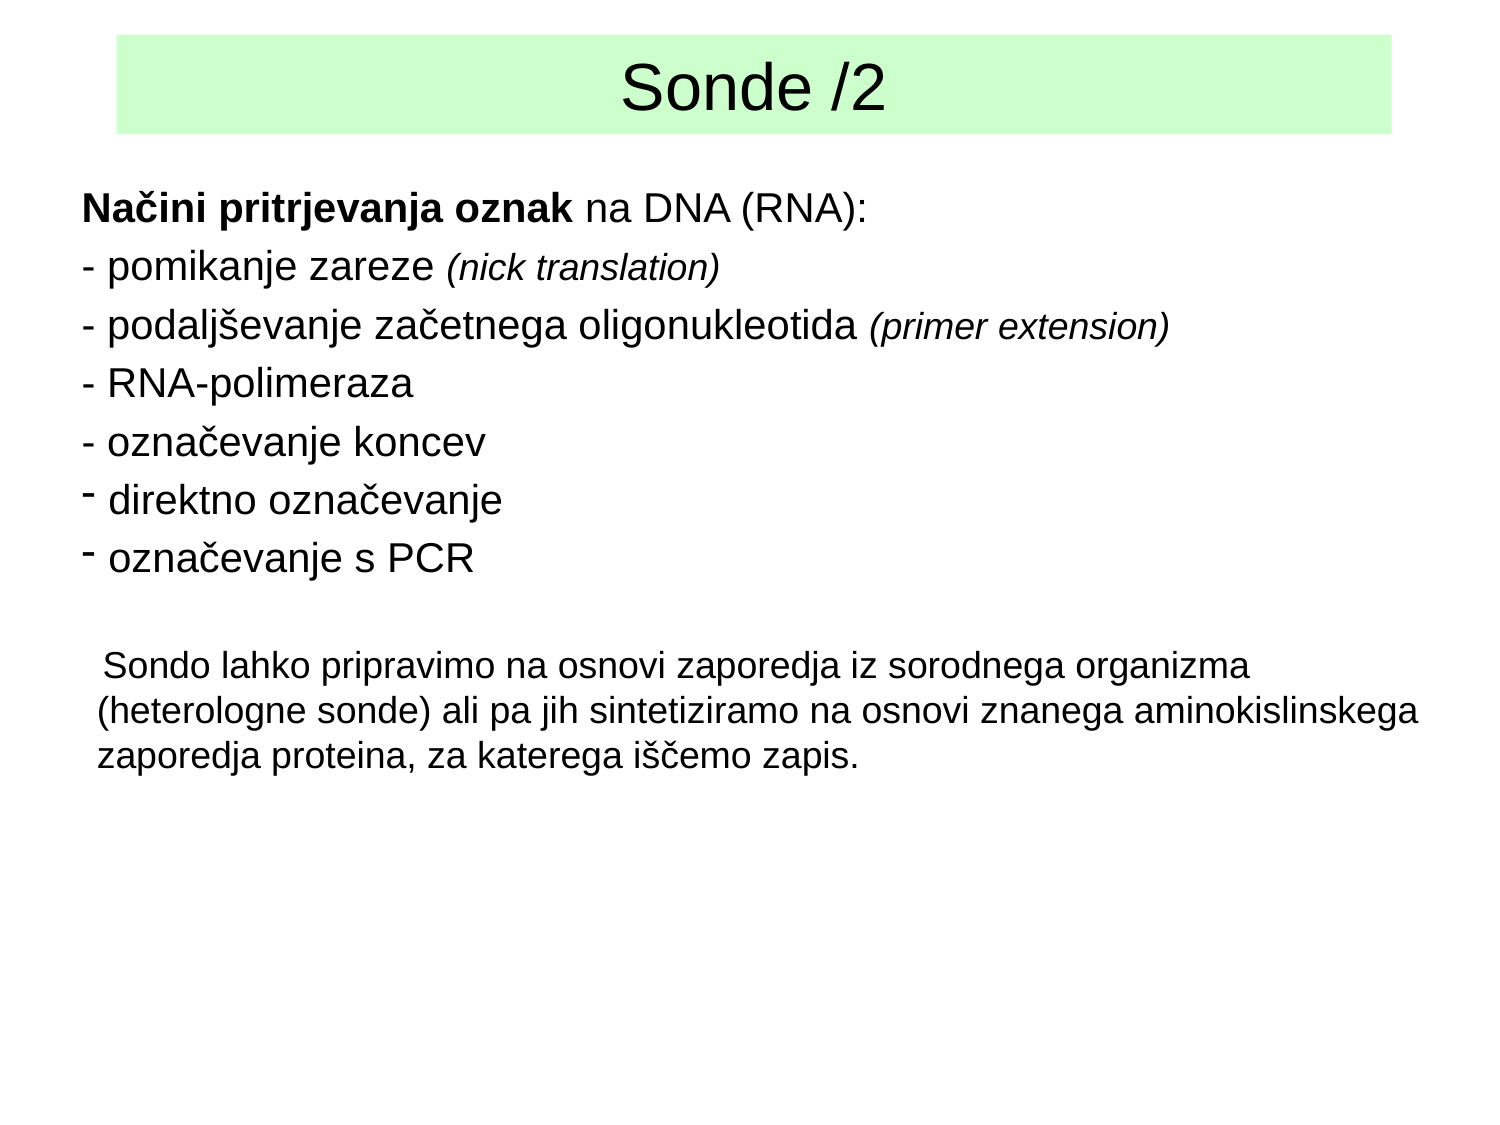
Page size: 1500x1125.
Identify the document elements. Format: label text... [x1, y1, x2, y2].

list Načini pritrjevanja oznak na DNA (RNA): - pomikanje zareze (nick translation) - podaljševanje začetnega oligonukleotida (primer extension) - RNA-polimeraza - označevanje koncev direktno označevanje označevanje s PCR Sondo lahko pripravimo na osnovi zaporedja iz sorodnega organizma (heterologne sonde) ali pa jih sintetiziramo na osnovi znanega aminokislinskega zaporedja proteina, za katerega iščemo zapis. [66, 173, 1450, 1091]
title Sonde /2 [116, 34, 1392, 134]
